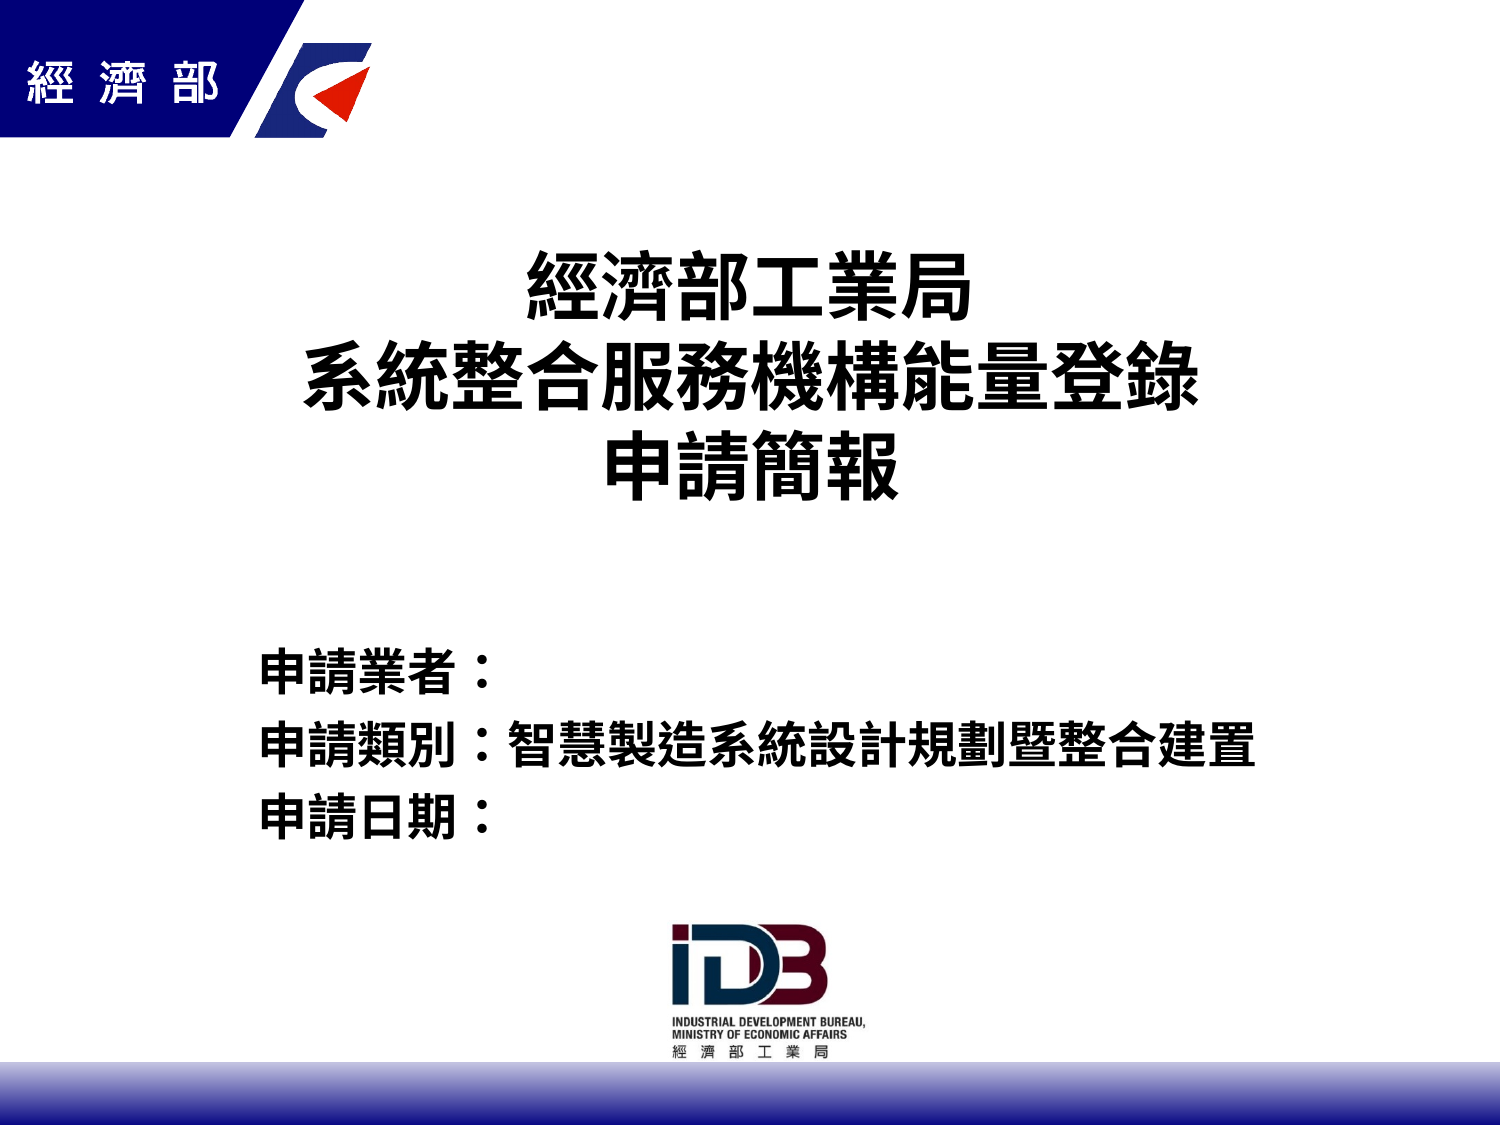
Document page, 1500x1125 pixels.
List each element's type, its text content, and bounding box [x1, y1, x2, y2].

text_box 申請業者： 申請類別：智慧製造系統設計規劃暨整合建置 申請日期： [242, 633, 1357, 942]
text_box 經濟部工業局 系統整合服務機構能量登錄 申請簡報 [0, 231, 1500, 498]
